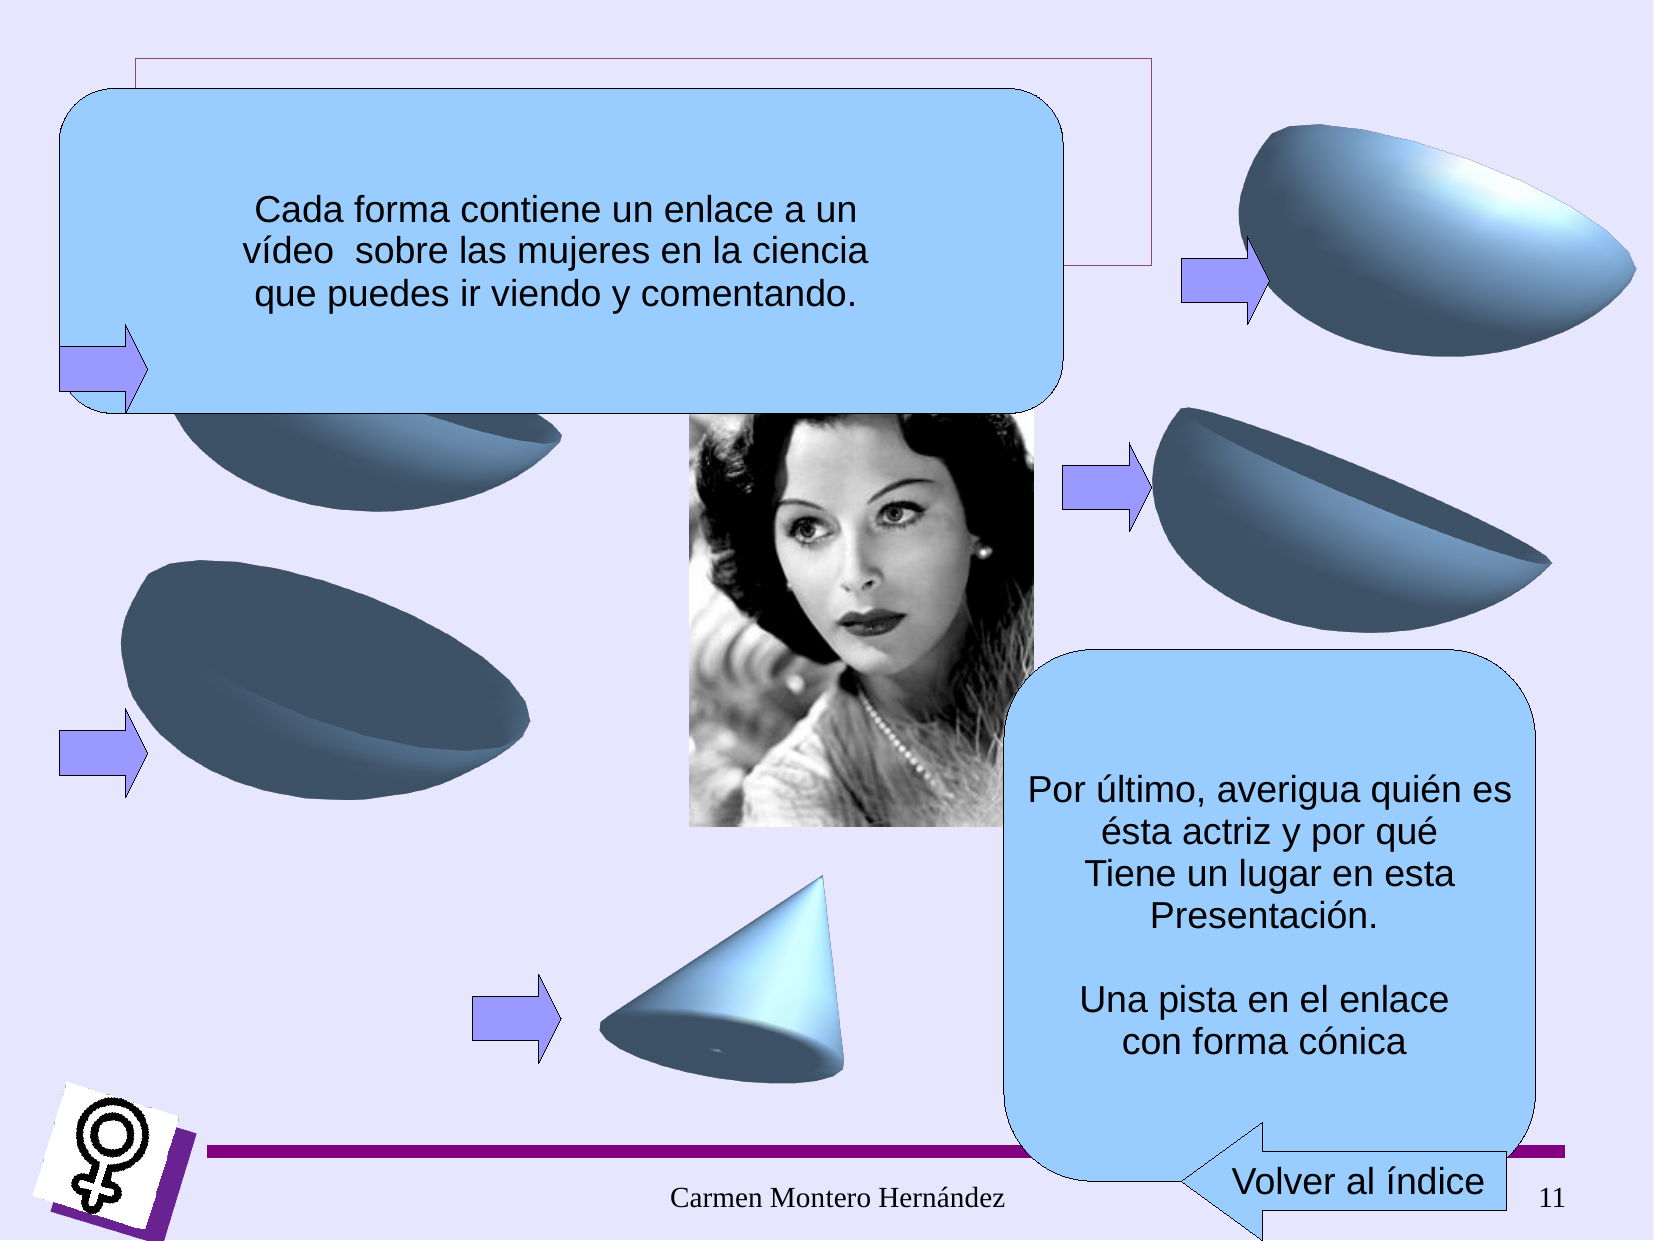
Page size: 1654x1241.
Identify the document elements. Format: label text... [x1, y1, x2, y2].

text_box [1181, 236, 1270, 325]
text_box [1062, 442, 1152, 532]
text_box Por último, averigua quién es ésta actriz y por qué Tiene un lugar en esta Presentación. Una pista en el enlace con forma cónica [1003, 649, 1536, 1182]
picture [689, 408, 1034, 827]
text_box Cada forma contiene un enlace a un vídeo sobre las mujeres en la ciencia que puedes ir viendo y comentando. [59, 88, 1064, 414]
text_box [59, 324, 148, 414]
title Enlaces a vídeos [135, 58, 1152, 266]
text_box Volver al índice [1181, 1122, 1507, 1241]
picture [32, 1081, 179, 1229]
text_box [59, 708, 148, 798]
text_box [472, 974, 562, 1064]
